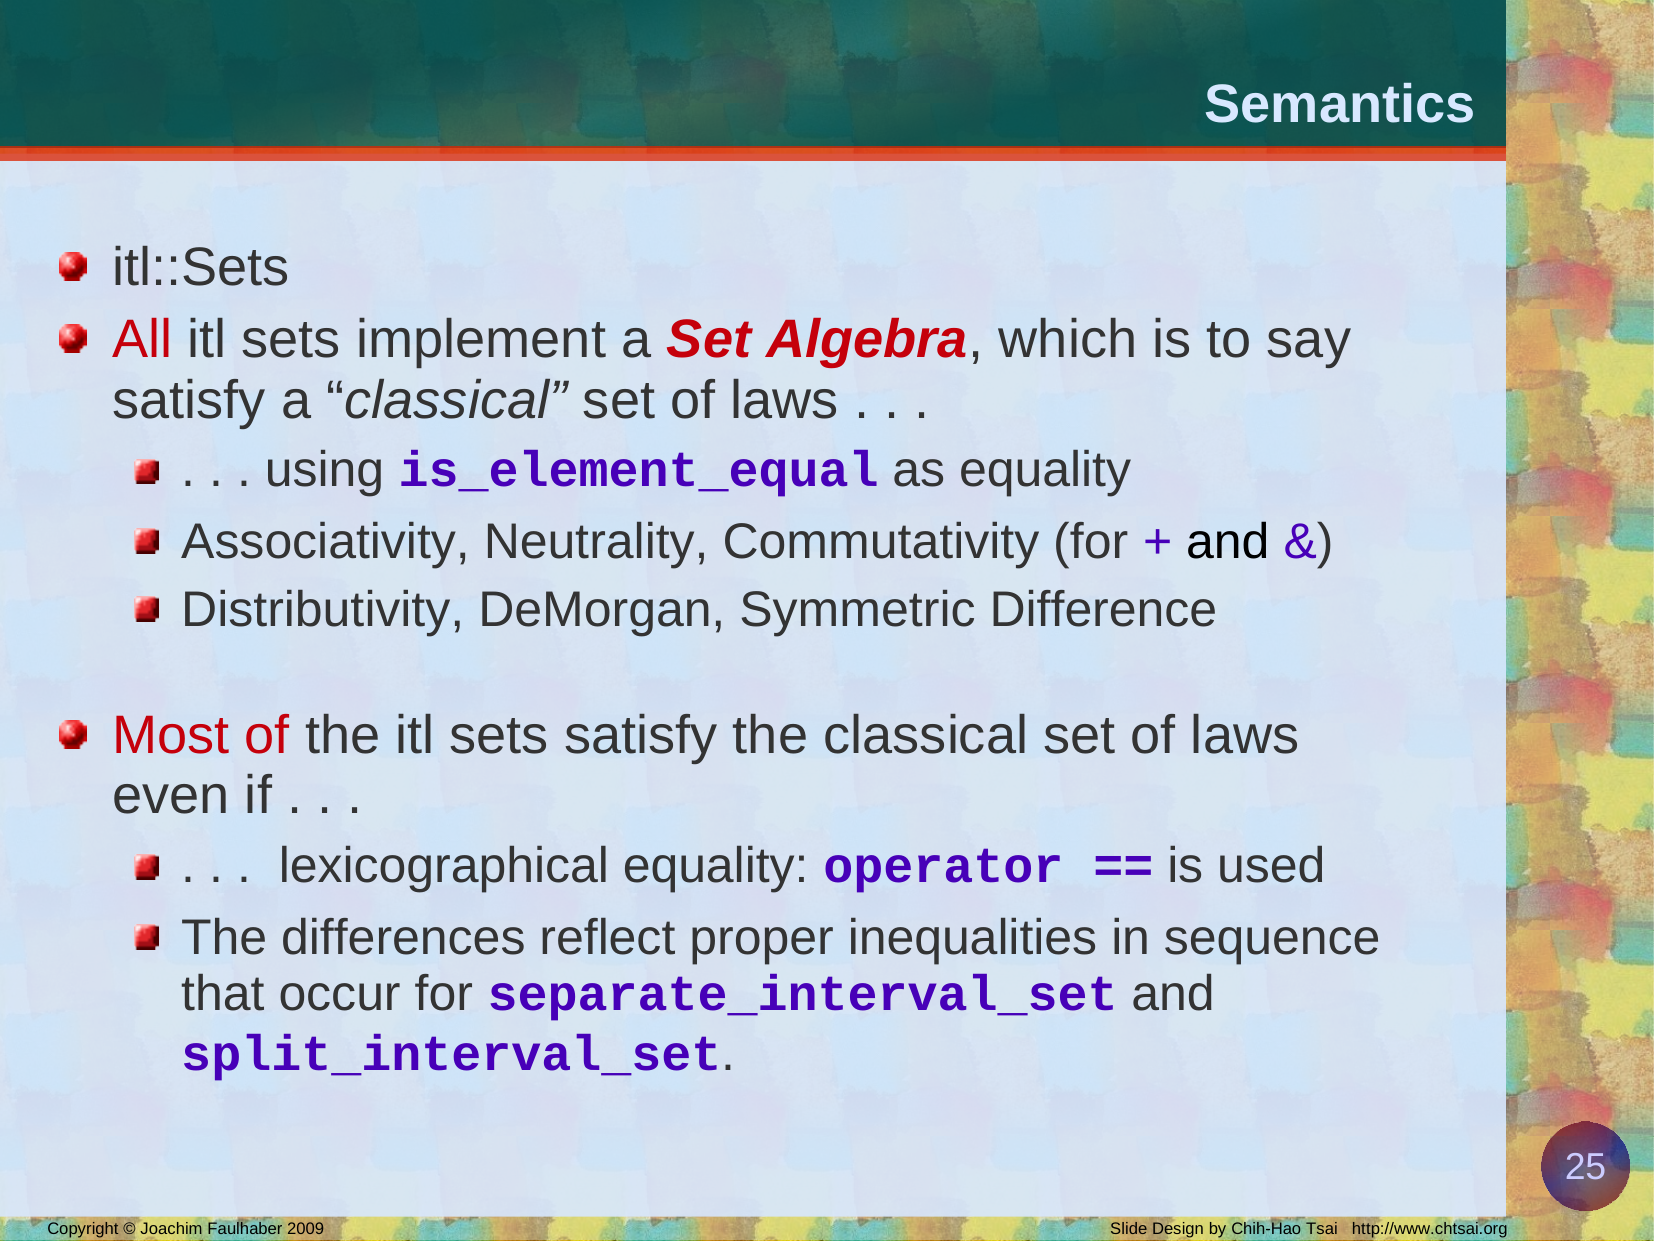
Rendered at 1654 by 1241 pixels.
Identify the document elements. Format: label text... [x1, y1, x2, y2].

title Semantics [29, 59, 1477, 148]
list itl::Sets All itl sets implement a Set Algebra, which is to say satisfy a “classical” set of laws . . . . . . using is_element_equal as equality Associativity, Neutrality, Commutativity (for + and &) Distributivity, DeMorgan, Symmetric Difference Most of the itl sets satisfy the classical set of laws even if . . . . . . lexicographical equality: operator == is used The differences reflect proper inequalities in sequence that occur for separate_interval_set and split_interval_set. [59, 236, 1418, 1182]
